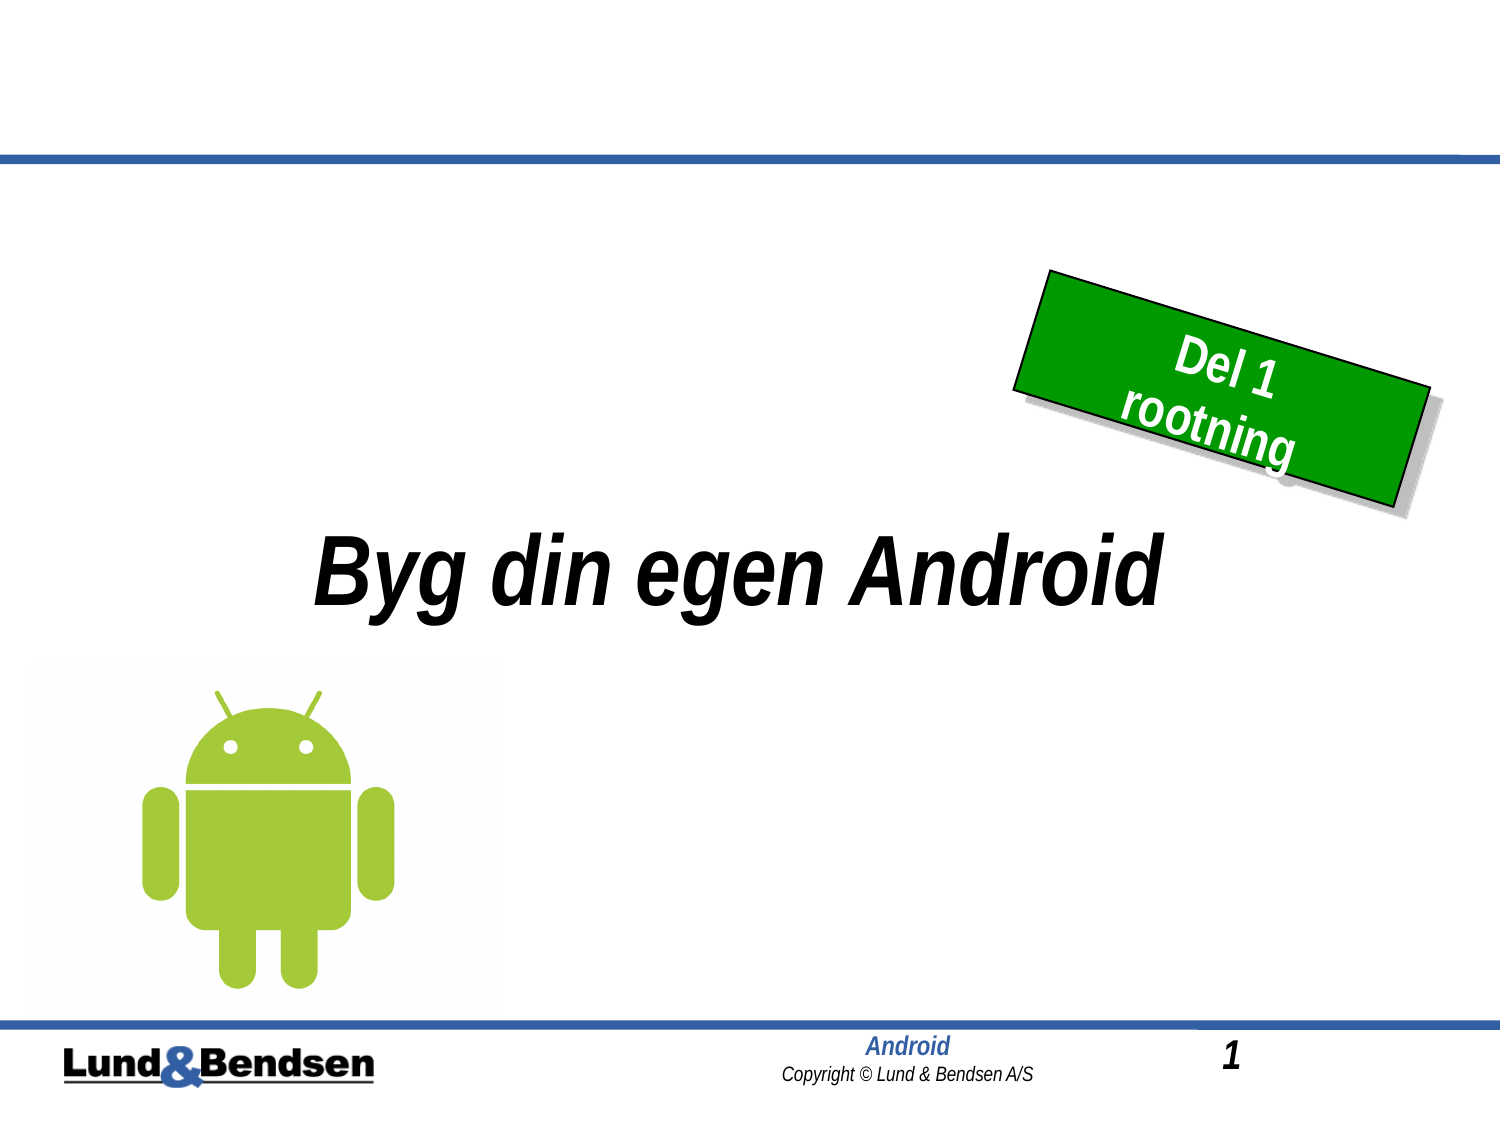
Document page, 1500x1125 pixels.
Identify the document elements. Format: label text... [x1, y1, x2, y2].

text_box Del 1 rootning [1013, 270, 1431, 507]
picture [29, 661, 502, 1016]
title Byg din egen Android [112, 497, 1388, 633]
picture [61, 1043, 377, 1091]
